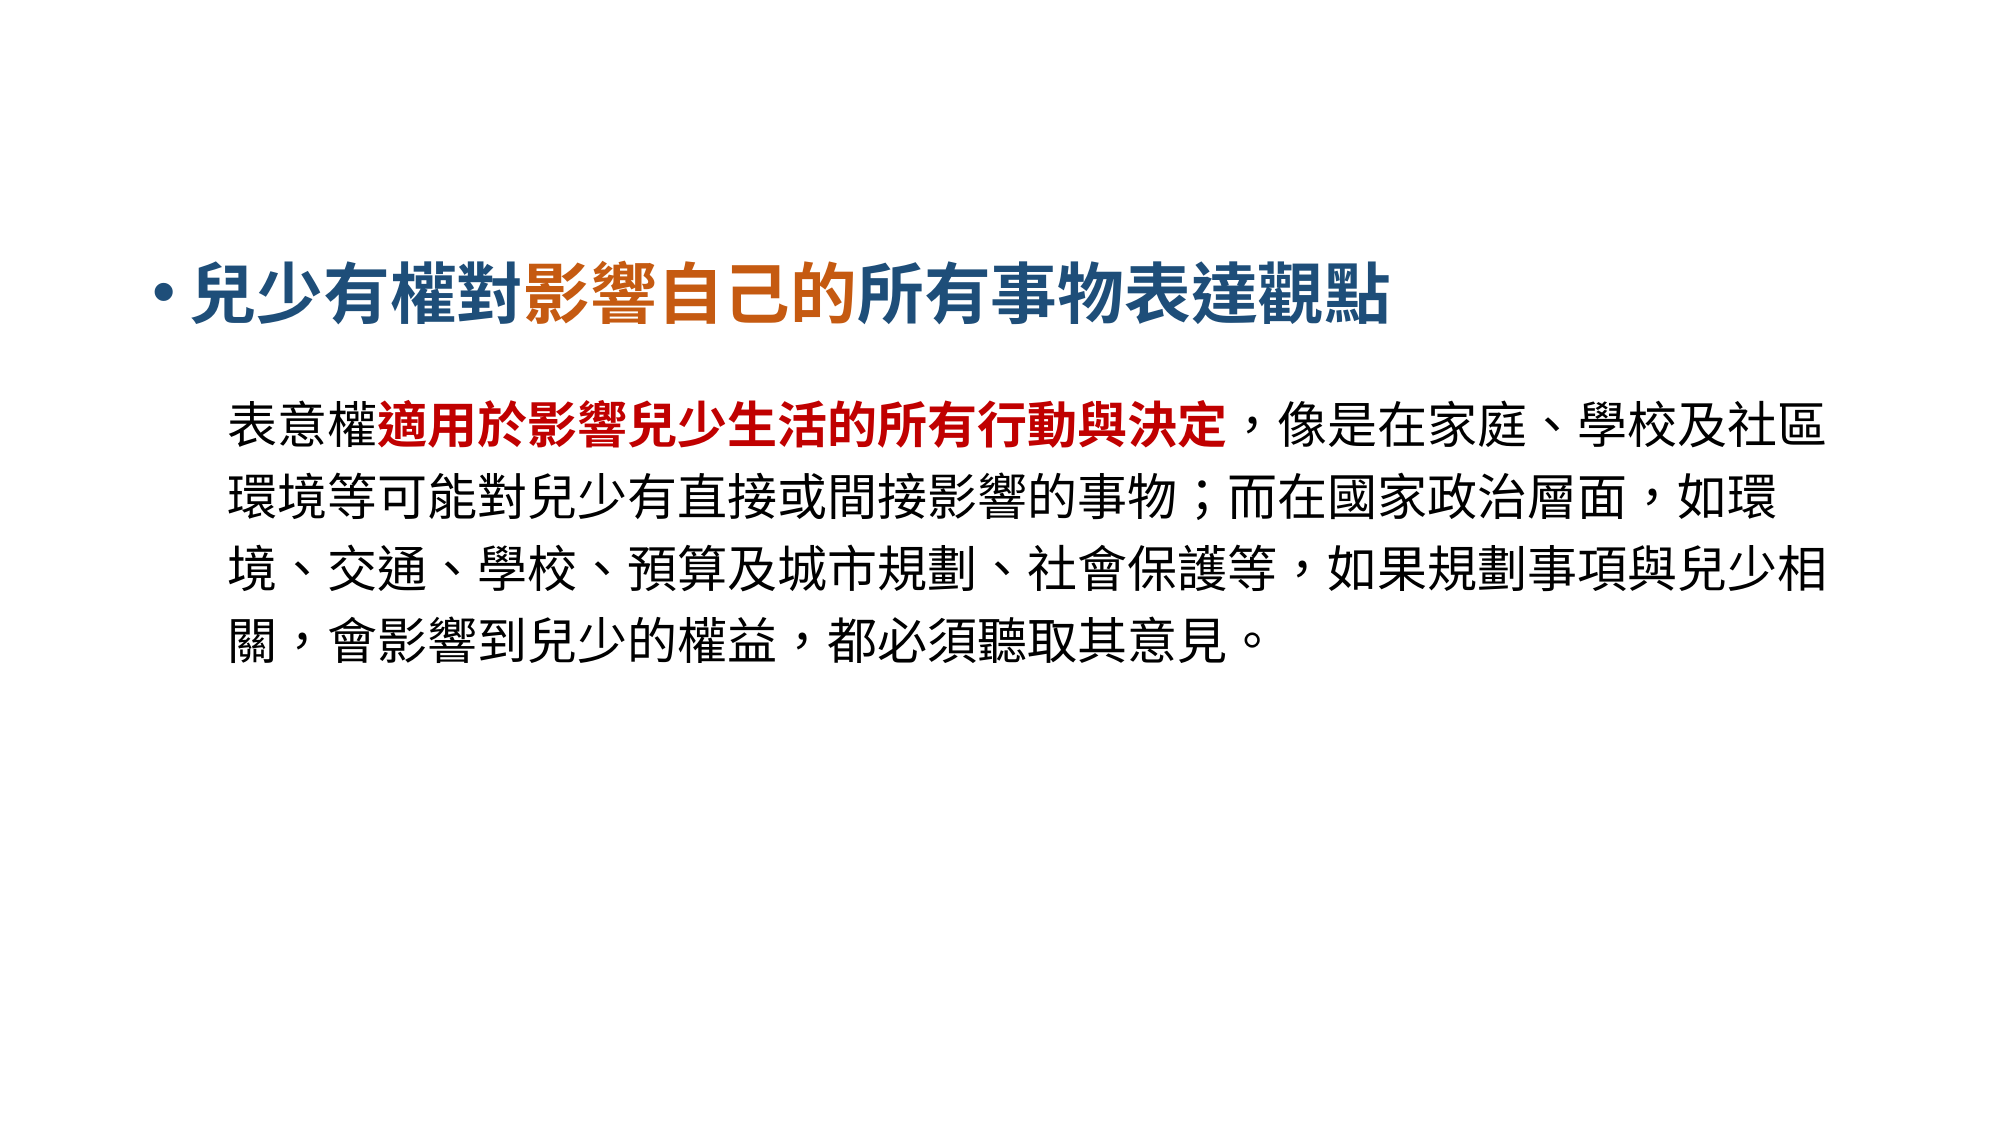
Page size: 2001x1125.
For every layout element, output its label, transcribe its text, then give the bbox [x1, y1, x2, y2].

list 兒少有權對影響自己的所有事物表達觀點 表意權適用於影響兒少生活的所有行動與決定，像是在家庭、學校及社區環境等可能對兒少有直接或間接影響的事物；而在國家政治層面，如環境、交通、學校、預算及城市規劃、社會保護等，如果規劃事項與兒少相關，會影響到兒少的權益，都必須聽取其意見。 [137, 163, 1863, 1014]
